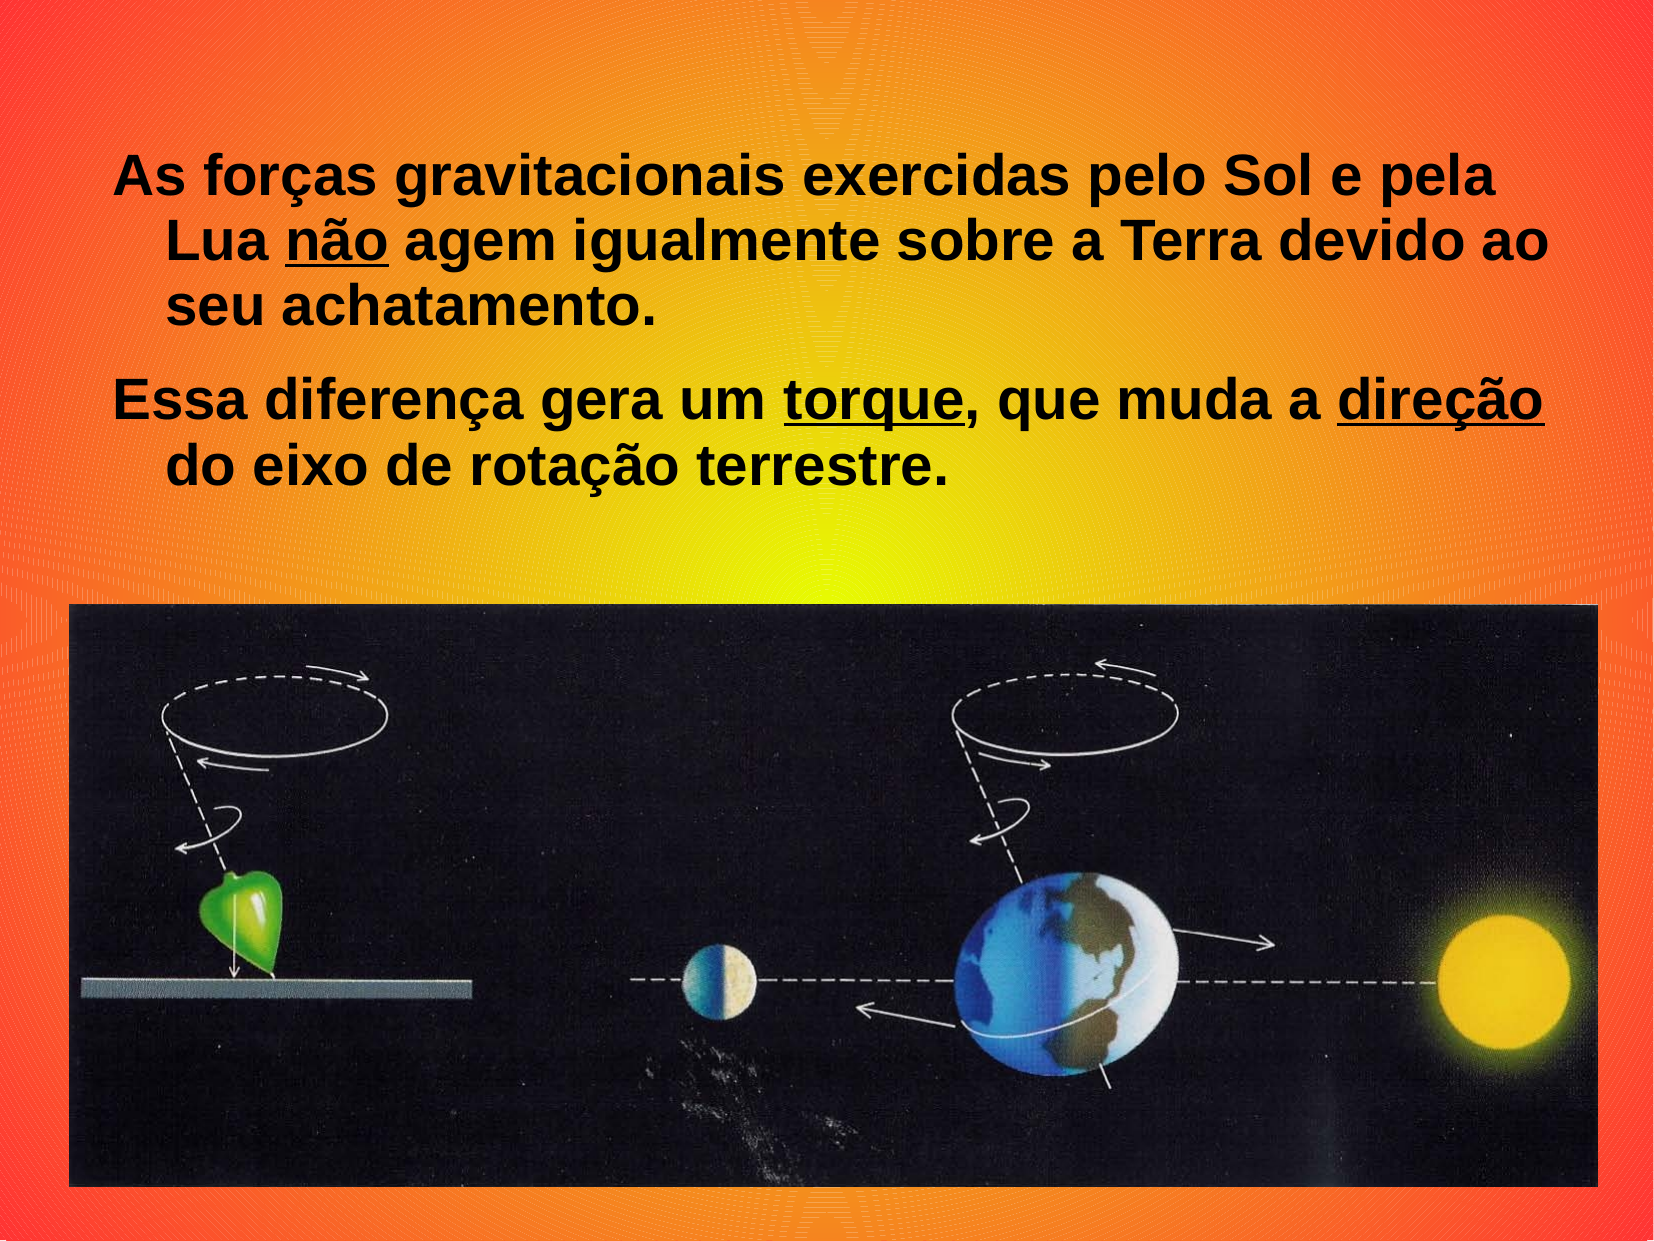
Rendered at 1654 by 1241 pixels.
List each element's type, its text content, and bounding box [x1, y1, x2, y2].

list As forças gravitacionais exercidas pelo Sol e pela Lua não agem igualmente sobre a Terra devido ao seu achatamento. Essa diferença gera um torque, que muda a direção do eixo de rotação terrestre. [94, 142, 1583, 549]
picture [69, 604, 1598, 1187]
